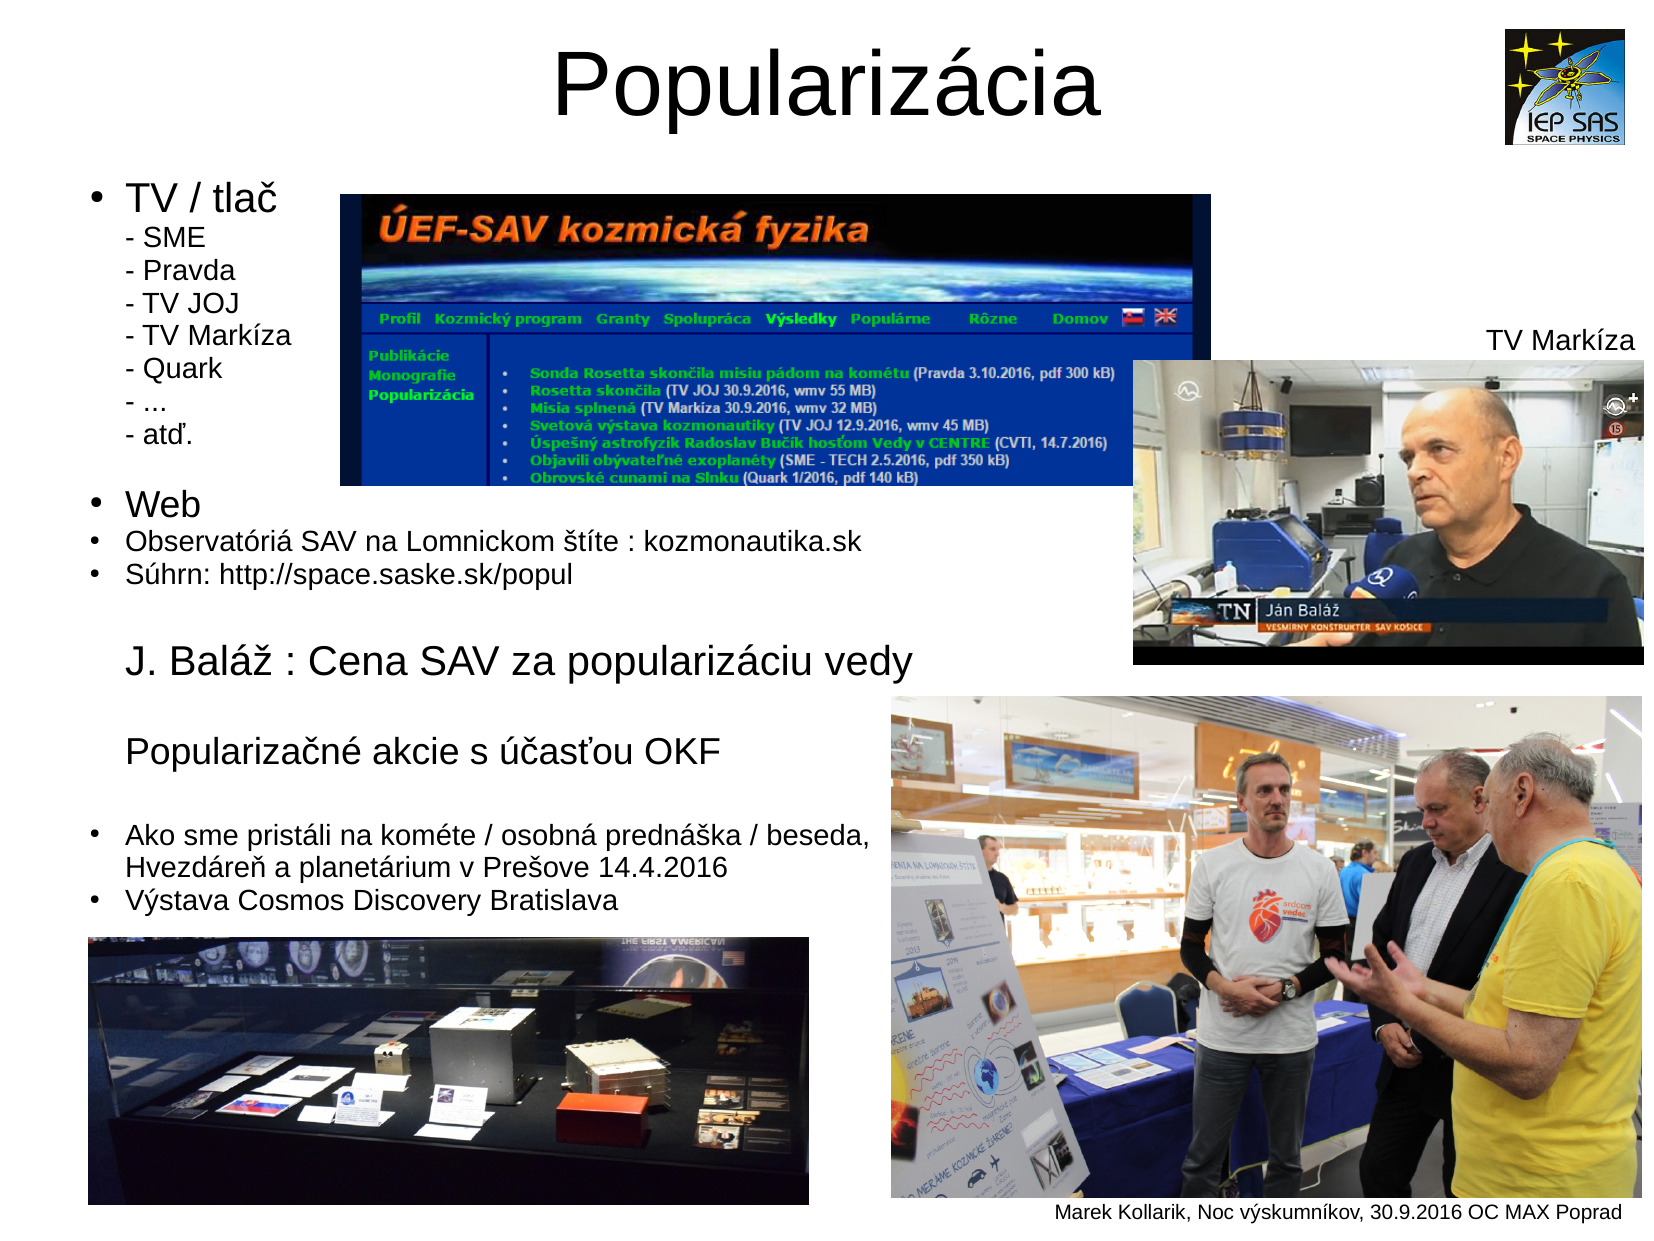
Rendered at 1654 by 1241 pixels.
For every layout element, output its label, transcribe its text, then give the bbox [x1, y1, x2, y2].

picture [340, 194, 1644, 665]
text_box Marek Kollarik, Noc výskumníkov, 30.9.2016 OC MAX Poprad [1039, 1192, 1640, 1232]
picture [1505, 29, 1625, 145]
picture [88, 937, 809, 1206]
title Popularizácia [82, 5, 1571, 162]
text_box TV Markíza [1471, 316, 1651, 365]
text_box TV / tlač - SME - Pravda - TV JOJ - TV Markíza - Quark - ... - atď. Web Observatóriá SAV na Lomnickom štíte : kozmonautika.sk Súhrn: http://space.saske.sk/popul J. Baláž : Cena SAV za popularizáciu vedy Popularizačné akcie s účasťou OKF Ako sme pristáli na kométe / osobná prednáška / beseda, Hvezdáreň a planetárium v Prešove 14.4.2016 Výstava Cosmos Discovery Bratislava [39, 167, 1004, 1203]
picture [891, 696, 1642, 1198]
